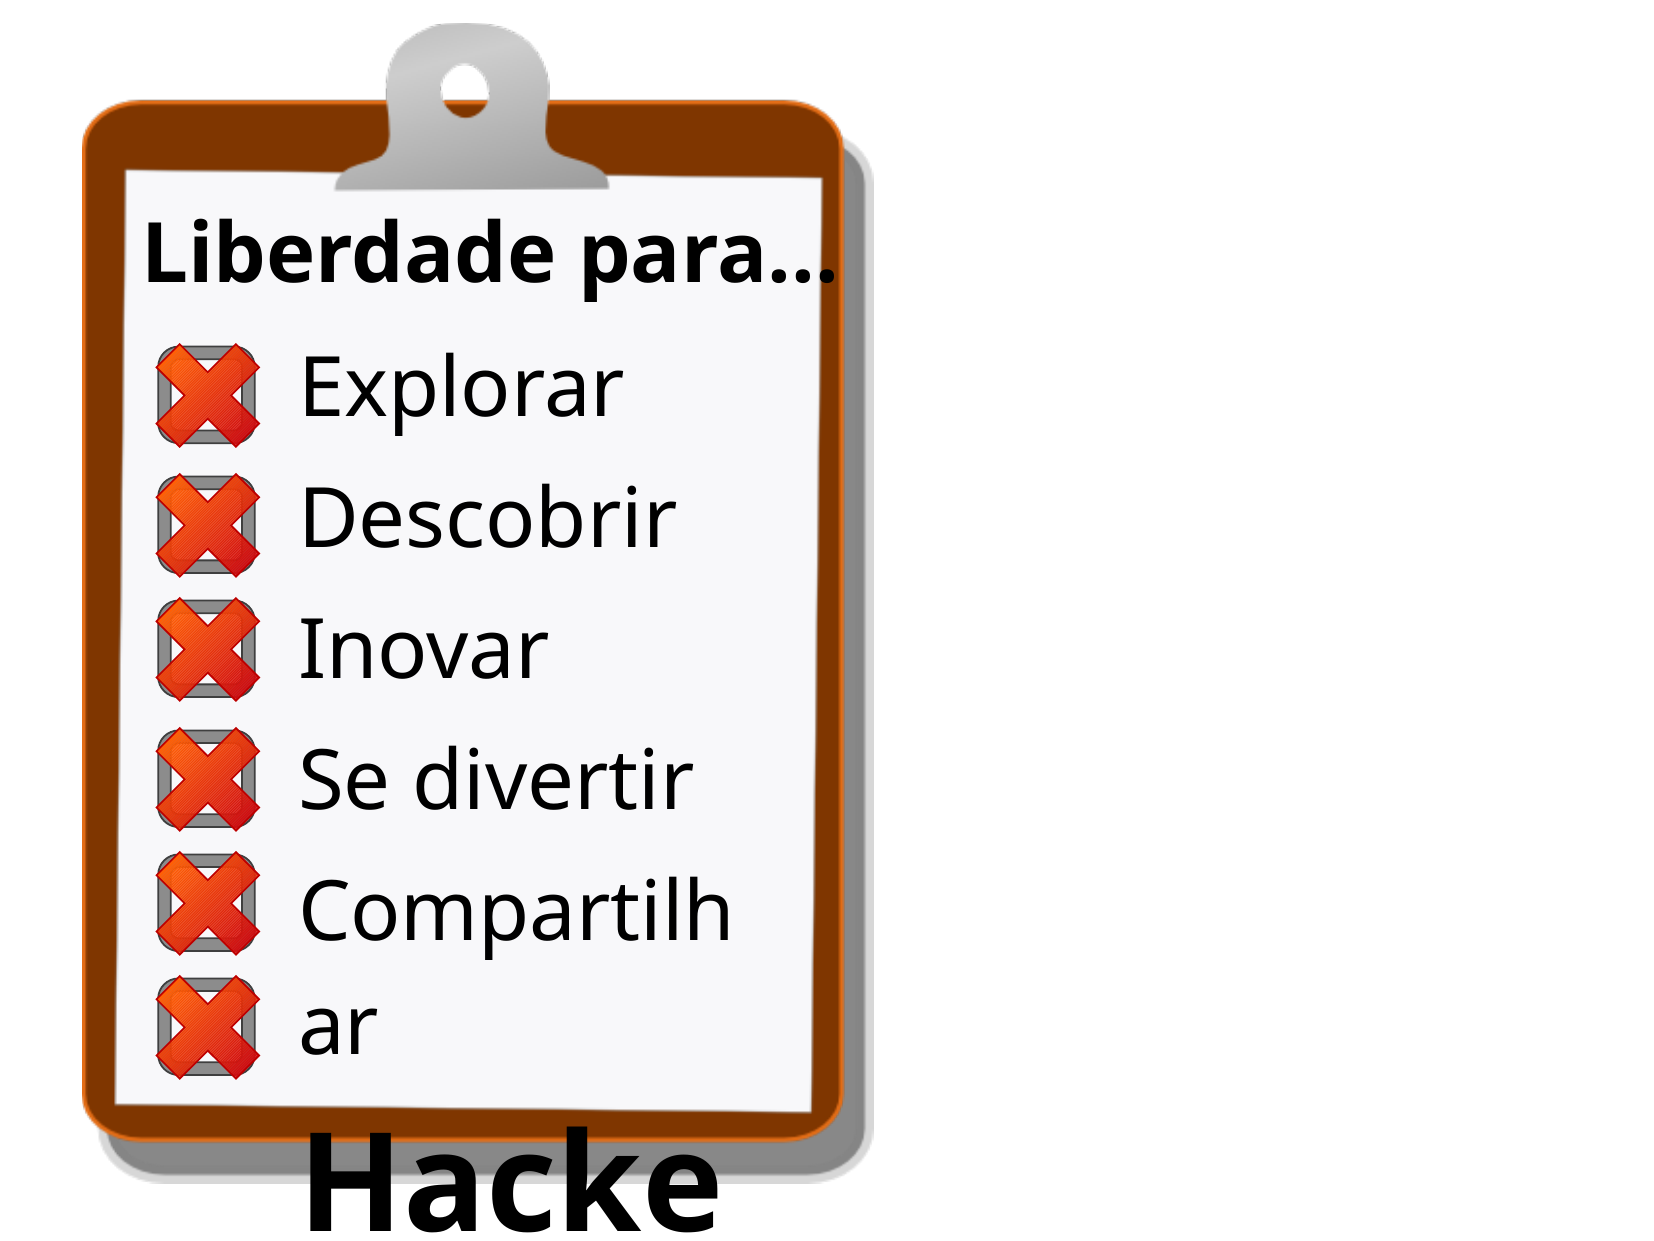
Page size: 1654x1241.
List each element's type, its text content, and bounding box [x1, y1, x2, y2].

text_box Explorar Descobrir Inovar Se divertir Compartilhar Hackear [283, 319, 792, 1241]
picture [82, 23, 874, 1184]
text_box Liberdade para... [112, 186, 869, 308]
